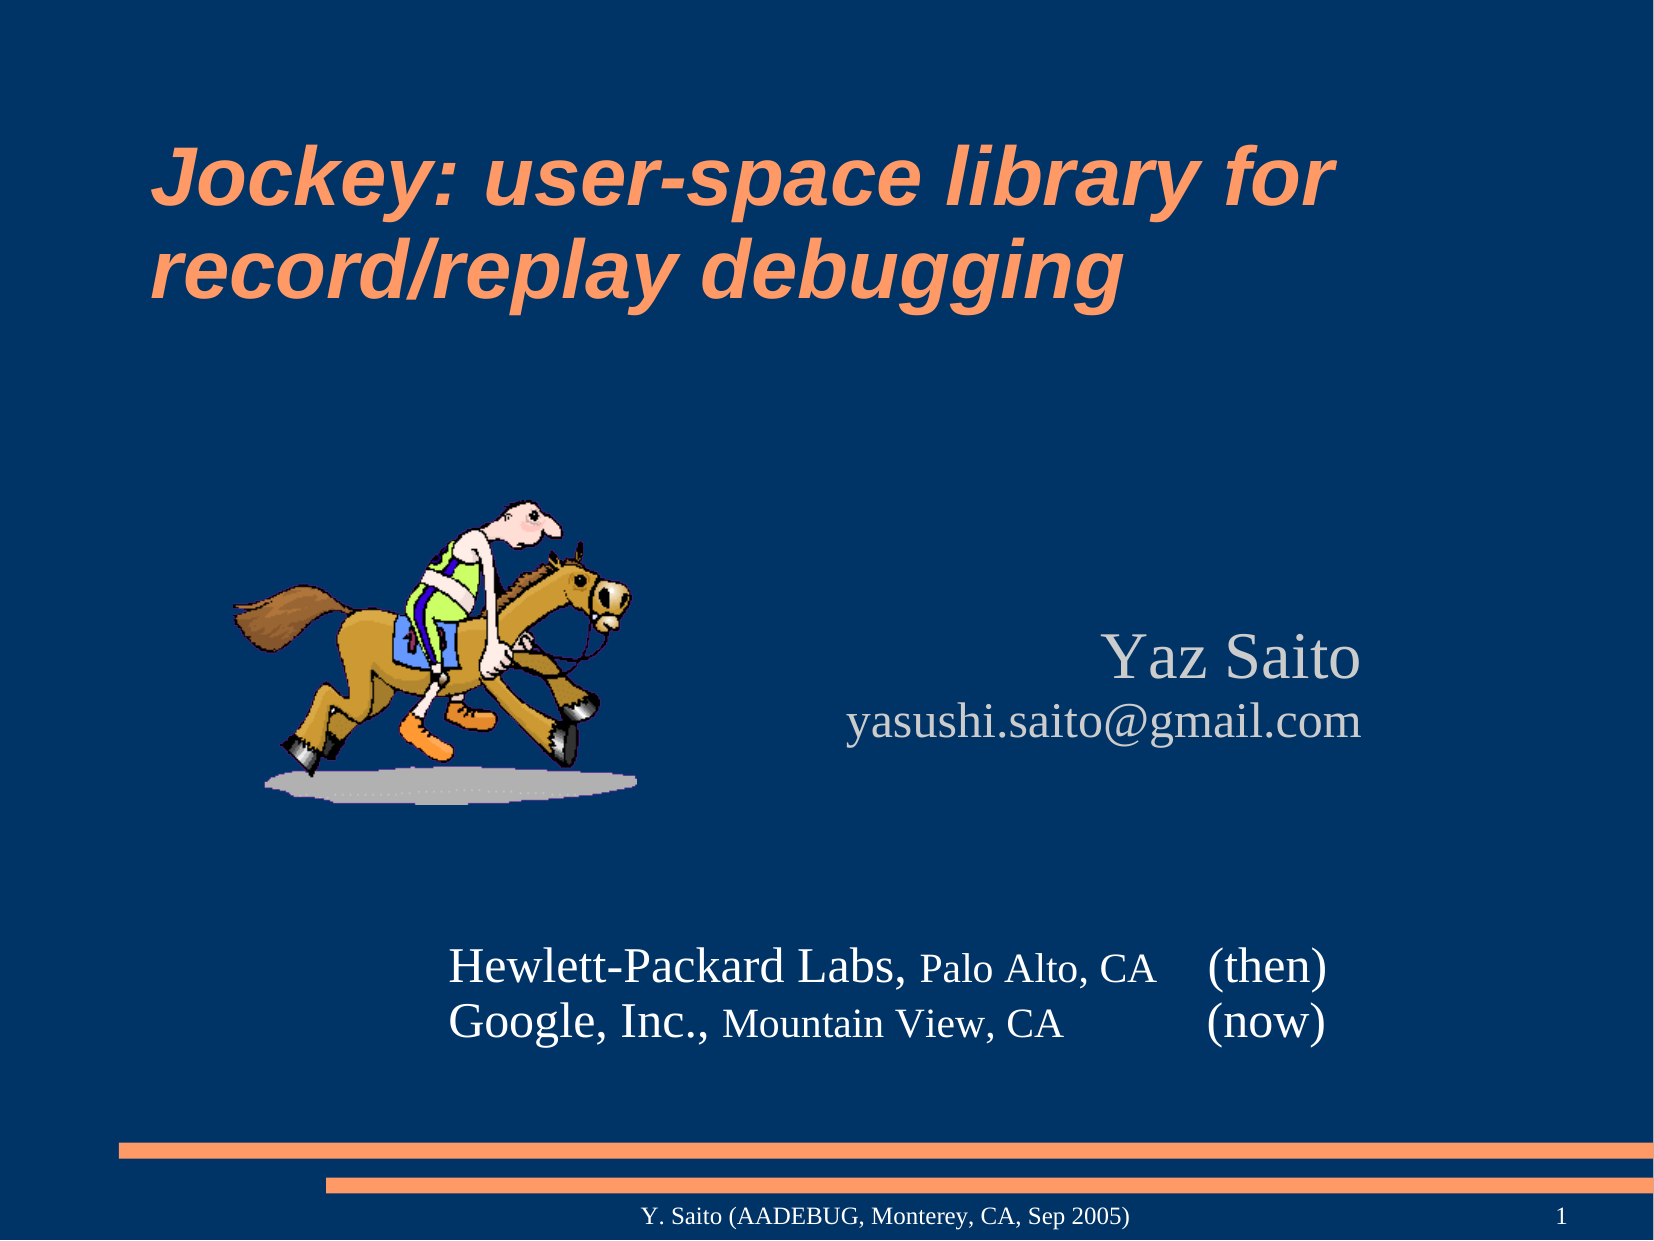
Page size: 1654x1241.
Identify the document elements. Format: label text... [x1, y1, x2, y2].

title Jockey: user-space library for record/replay debugging [150, 119, 1563, 327]
text_box Hewlett-Packard Labs, Palo Alto, CA (then) Google, Inc., Mountain View, CA (now) [448, 938, 1328, 1077]
subtitle Yaz Saito yasushi.saito@gmail.com [186, 552, 1363, 815]
picture [233, 500, 637, 805]
